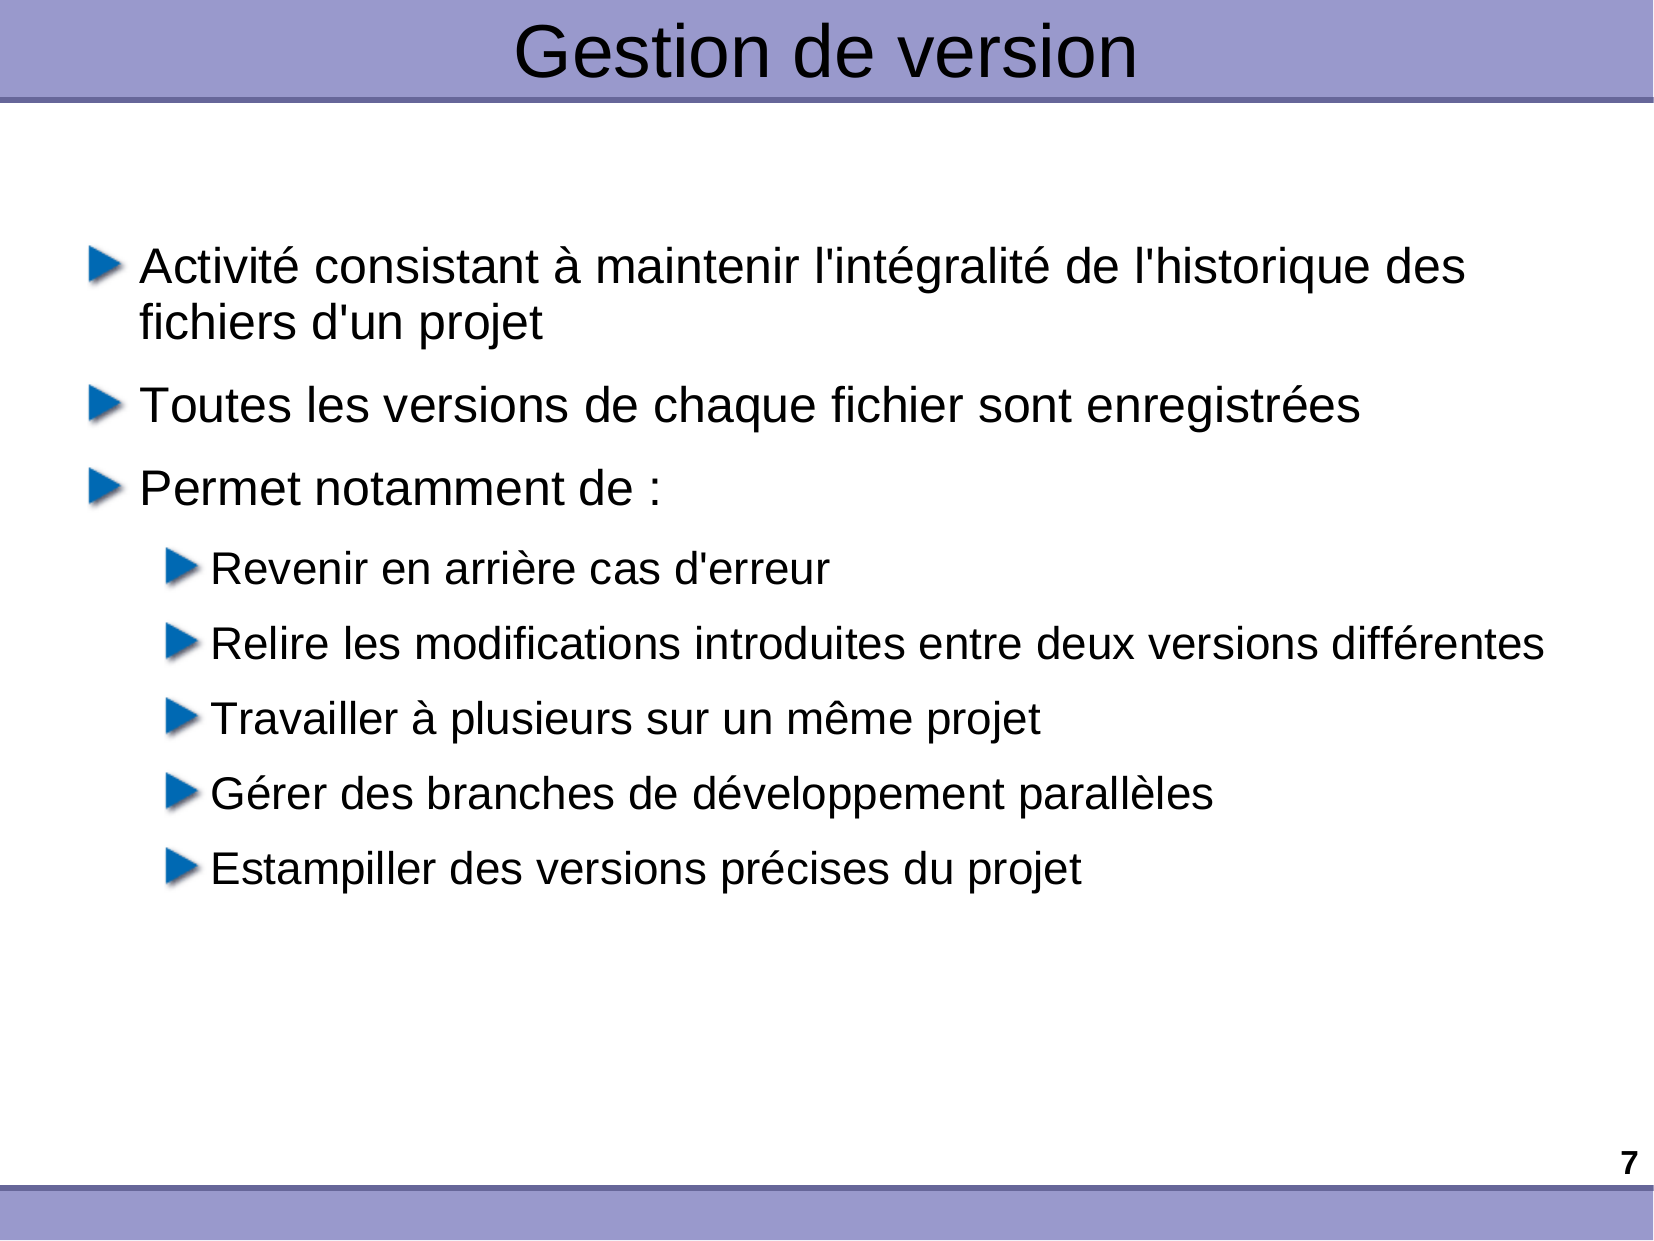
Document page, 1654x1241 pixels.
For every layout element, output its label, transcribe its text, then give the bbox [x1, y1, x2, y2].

list Activité consistant à maintenir l'intégralité de l'historique des fichiers d'un projet Toutes les versions de chaque fichier sont enregistrées Permet notamment de : Revenir en arrière cas d'erreur Relire les modifications introduites entre deux versions différentes Travailler à plusieurs sur un même projet Gérer des branches de développement parallèles Estampiller des versions précises du projet [68, 238, 1592, 1006]
title Gestion de version [0, 4, 1654, 98]
